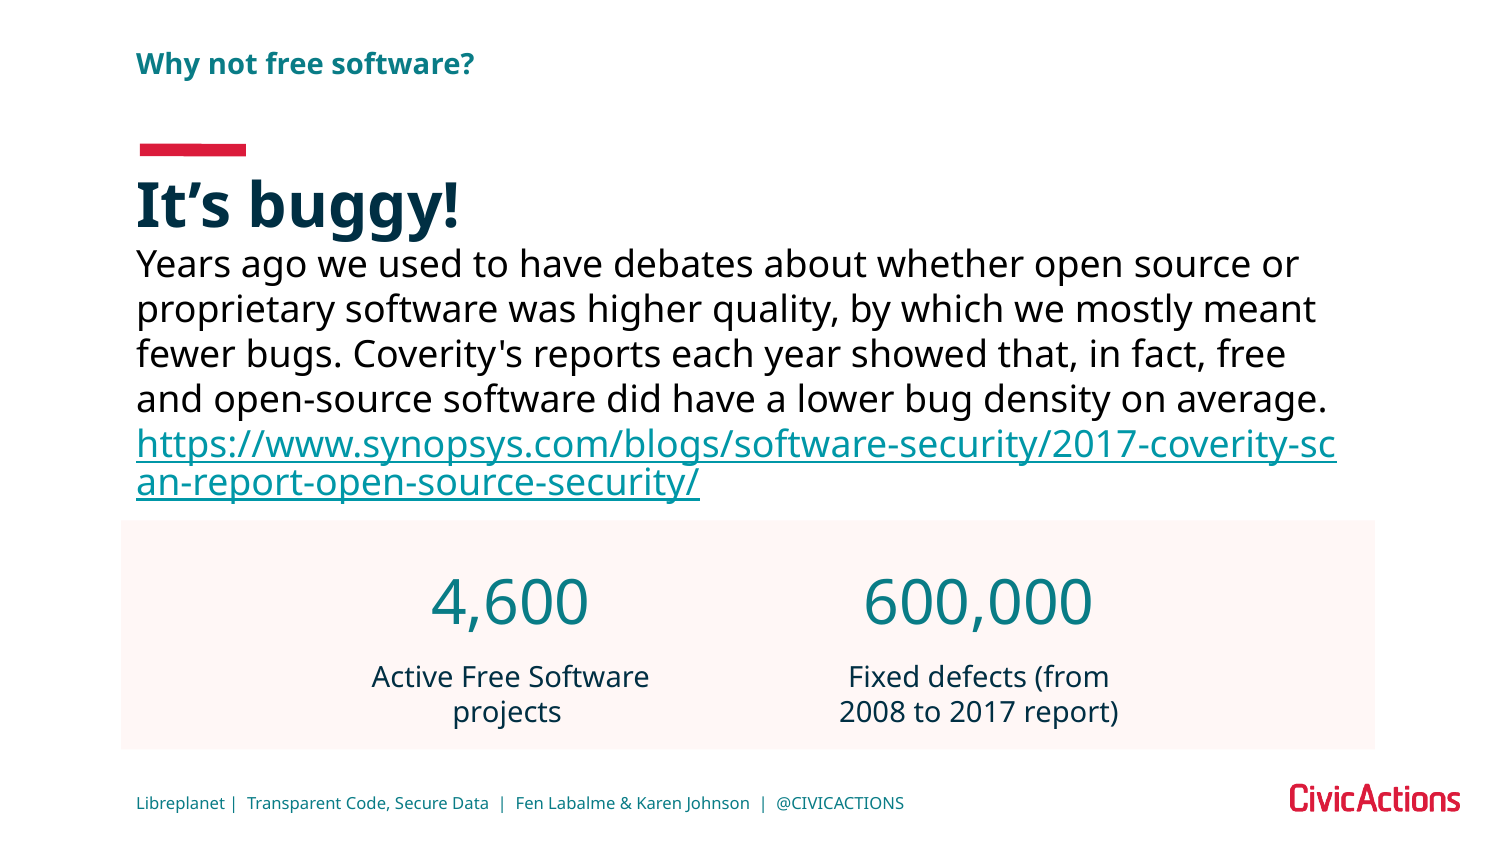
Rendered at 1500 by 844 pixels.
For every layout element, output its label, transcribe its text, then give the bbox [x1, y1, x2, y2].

text_box 600,000 Fixed defects (from 2008 to 2017 report) [804, 547, 1154, 745]
text_box 4,600 Active Free Software projects [336, 547, 686, 745]
list It’s buggy! Years ago we used to have debates about whether open source or proprietary software was higher quality, by which we mostly meant fewer bugs. Coverity's reports each year showed that, in fact, free and open-source software did have a lower bug density on average. https://www.synopsys.com/blogs/software-security/2017-coverity-scan-report-open-source-security/ [121, 150, 1358, 479]
title Why not free software? [121, 30, 1375, 112]
text_box Libreplanet | Transparent Code, Secure Data | Fen Labalme & Karen Johnson | @CIVICACTIONS [121, 778, 1467, 817]
text_box [121, 520, 1375, 750]
